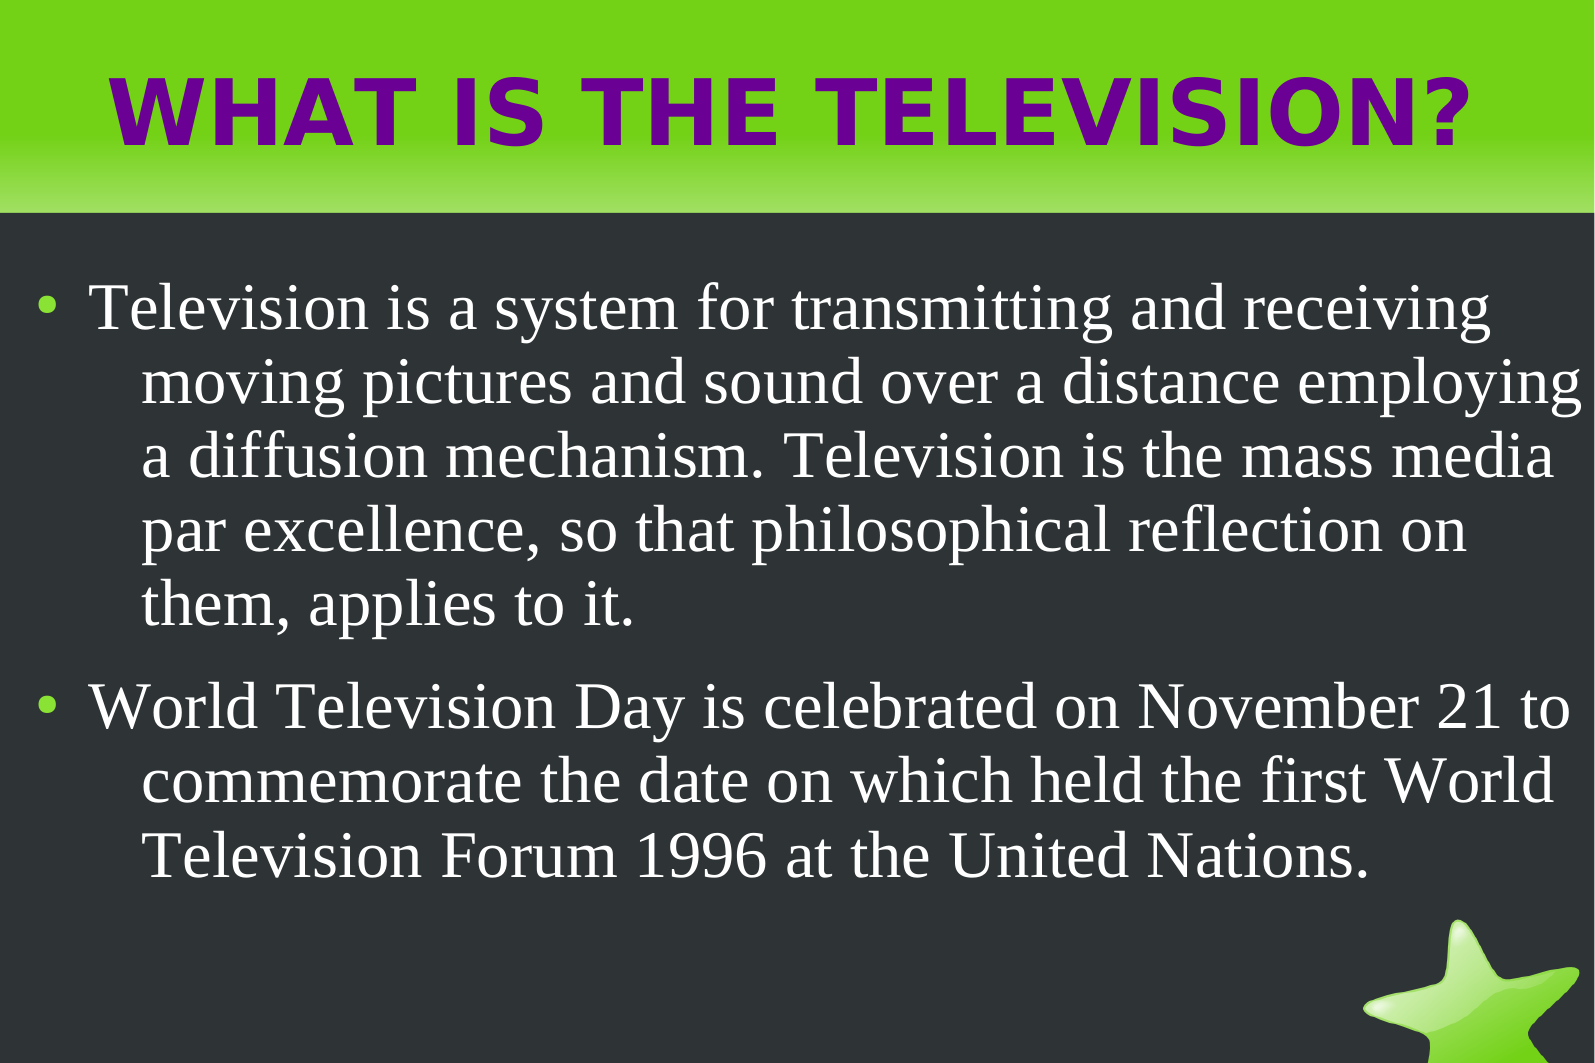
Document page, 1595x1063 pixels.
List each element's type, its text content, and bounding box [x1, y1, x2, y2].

picture [0, 0, 1595, 269]
title WHAT IS THE TELEVISION? [74, 32, 1510, 196]
list Television is a system for transmitting and receiving moving pictures and sound over a distance employing a diffusion mechanism. Television is the mass media par excellence, so that philosophical reflection on them, applies to it. World Television Day is celebrated on November 21 to commemorate the date on which held the first World Television Forum 1996 at the United Nations. [0, 269, 1595, 1063]
